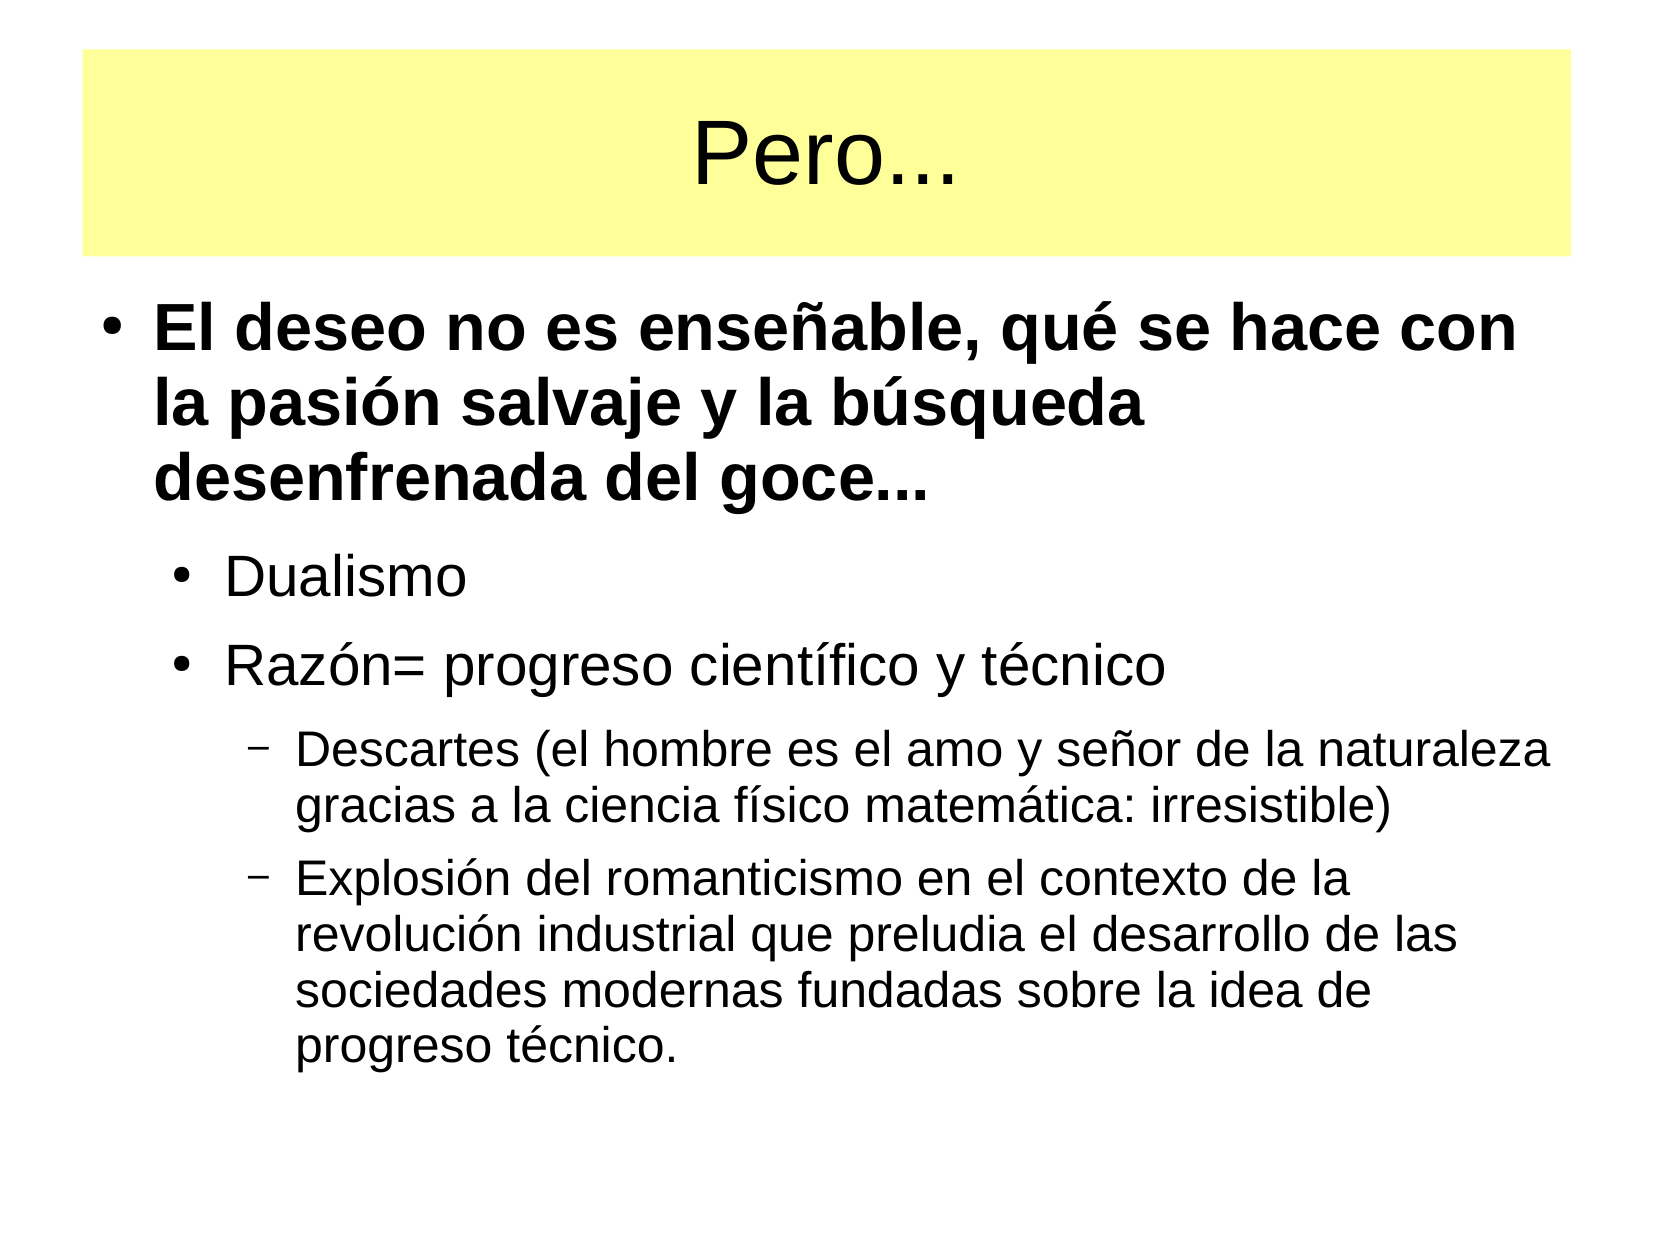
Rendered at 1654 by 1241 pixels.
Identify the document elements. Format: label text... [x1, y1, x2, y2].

title Pero... [82, 49, 1571, 257]
list El deseo no es enseñable, qué se hace con la pasión salvaje y la búsqueda desenfrenada del goce... Dualismo Razón= progreso científico y técnico Descartes (el hombre es el amo y señor de la naturaleza gracias a la ciencia físico matemática: irresistible) Explosión del romanticismo en el contexto de la revolución industrial que preludia el desarrollo de las sociedades modernas fundadas sobre la idea de progreso técnico. [82, 290, 1571, 1109]
